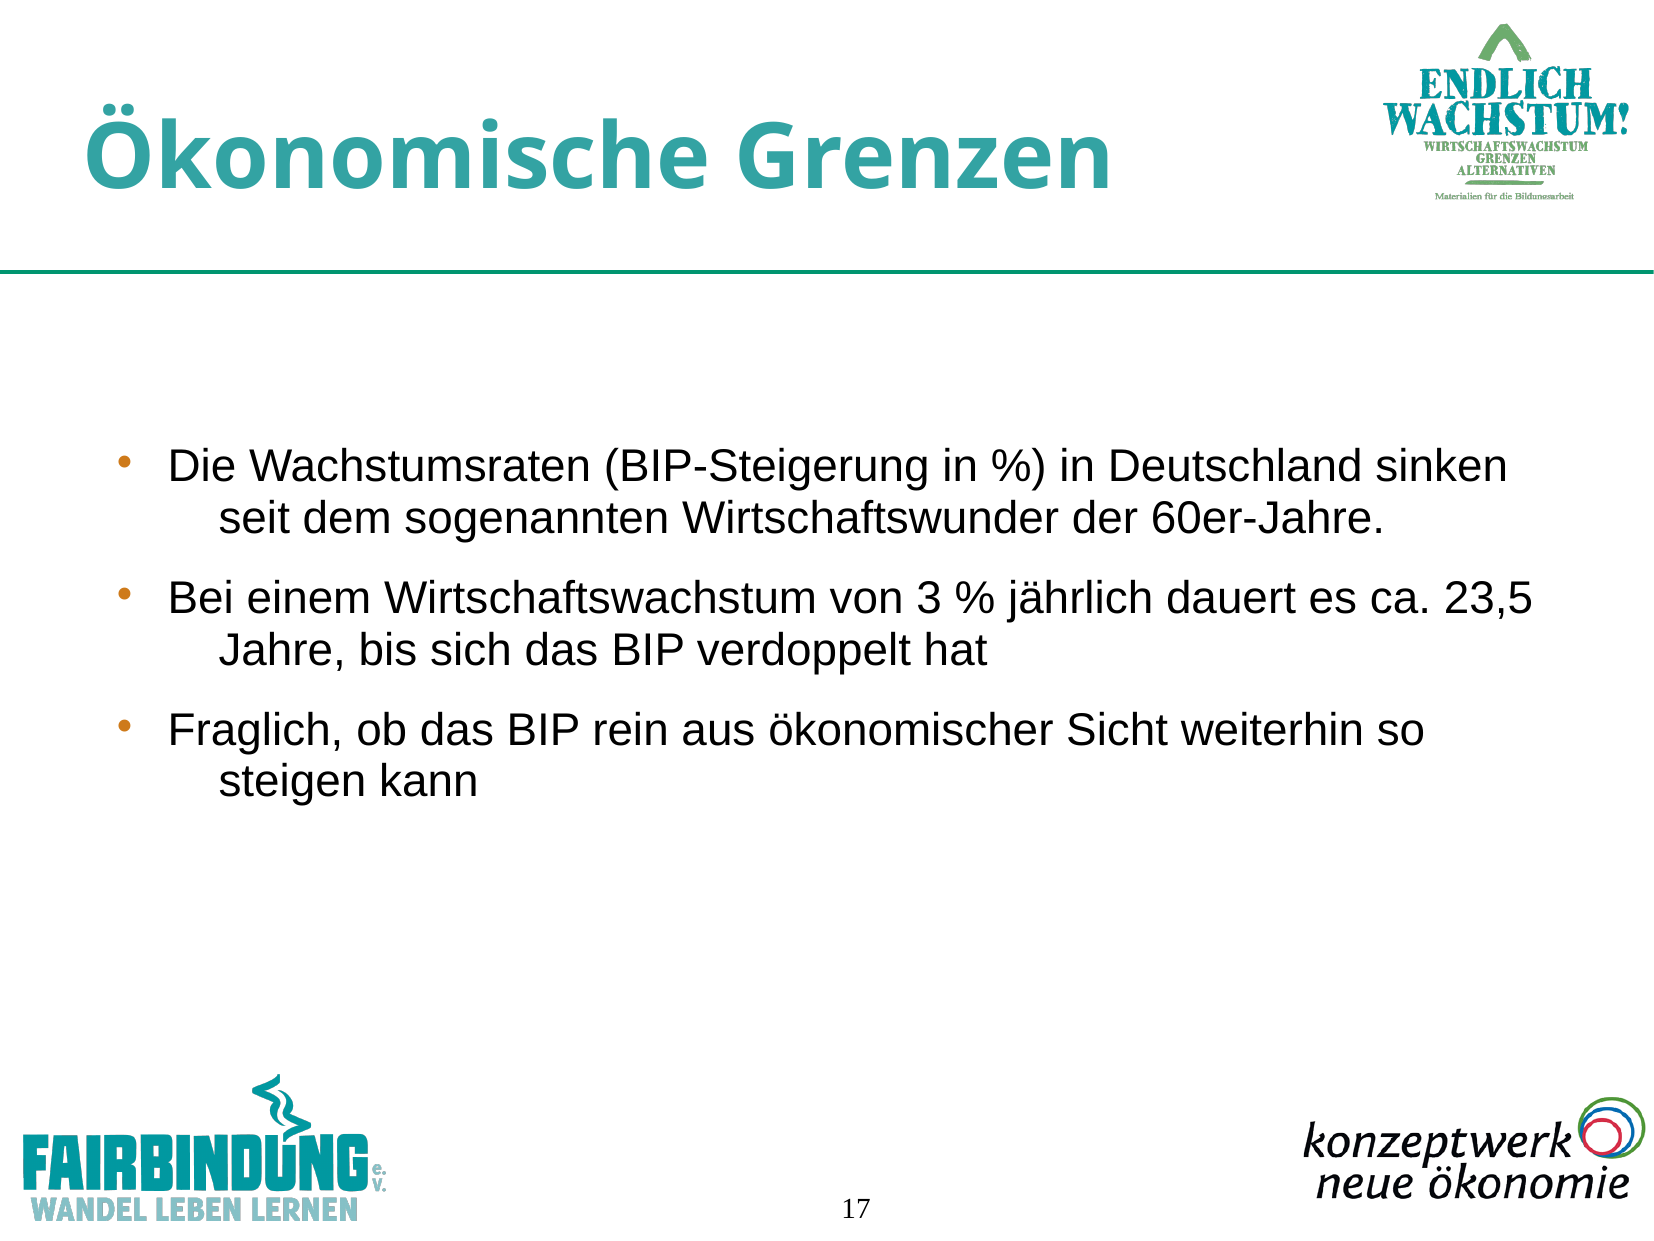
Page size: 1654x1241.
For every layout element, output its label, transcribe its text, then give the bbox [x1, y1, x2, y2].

picture [1291, 1081, 1654, 1235]
picture [23, 1074, 386, 1221]
text_box Die Wachstumsraten (BIP-Steigerung in %) in Deutschland sinken seit dem sogenannten Wirtschaftswunder der 60er-Jahre. Bei einem Wirtschaftswachstum von 3 % jährlich dauert es ca. 23,5 Jahre, bis sich das BIP verdoppelt hat Fraglich, ob das BIP rein aus ökonomischer Sicht weiterhin so steigen kann [82, 437, 1571, 1064]
picture [1382, 23, 1630, 201]
title Ökonomische Grenzen [82, 49, 1571, 257]
